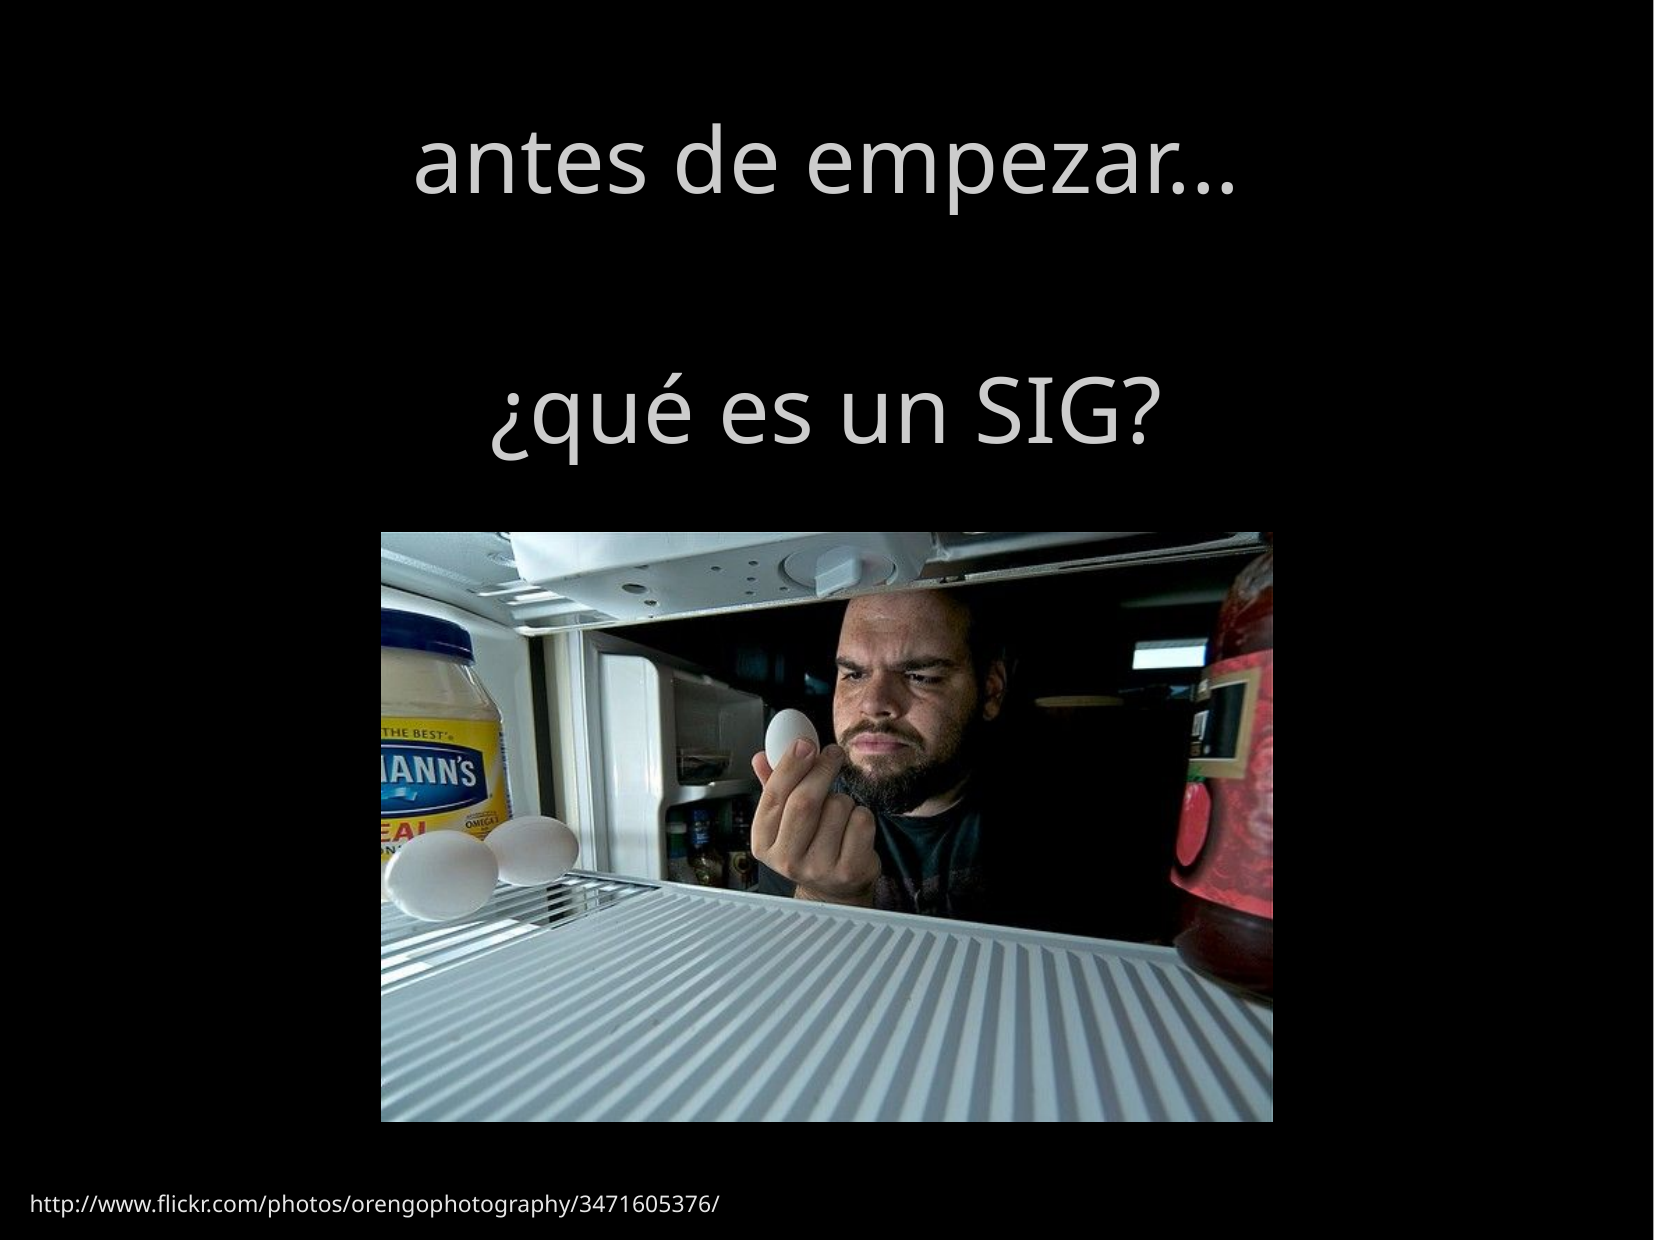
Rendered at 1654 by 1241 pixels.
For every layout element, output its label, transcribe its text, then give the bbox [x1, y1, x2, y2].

title antes de empezar... ¿qué es un SIG? [82, 115, 1571, 451]
picture [381, 532, 1273, 1123]
text_box http://www.flickr.com/photos/orengophotography/3471605376/ [14, 1181, 827, 1225]
